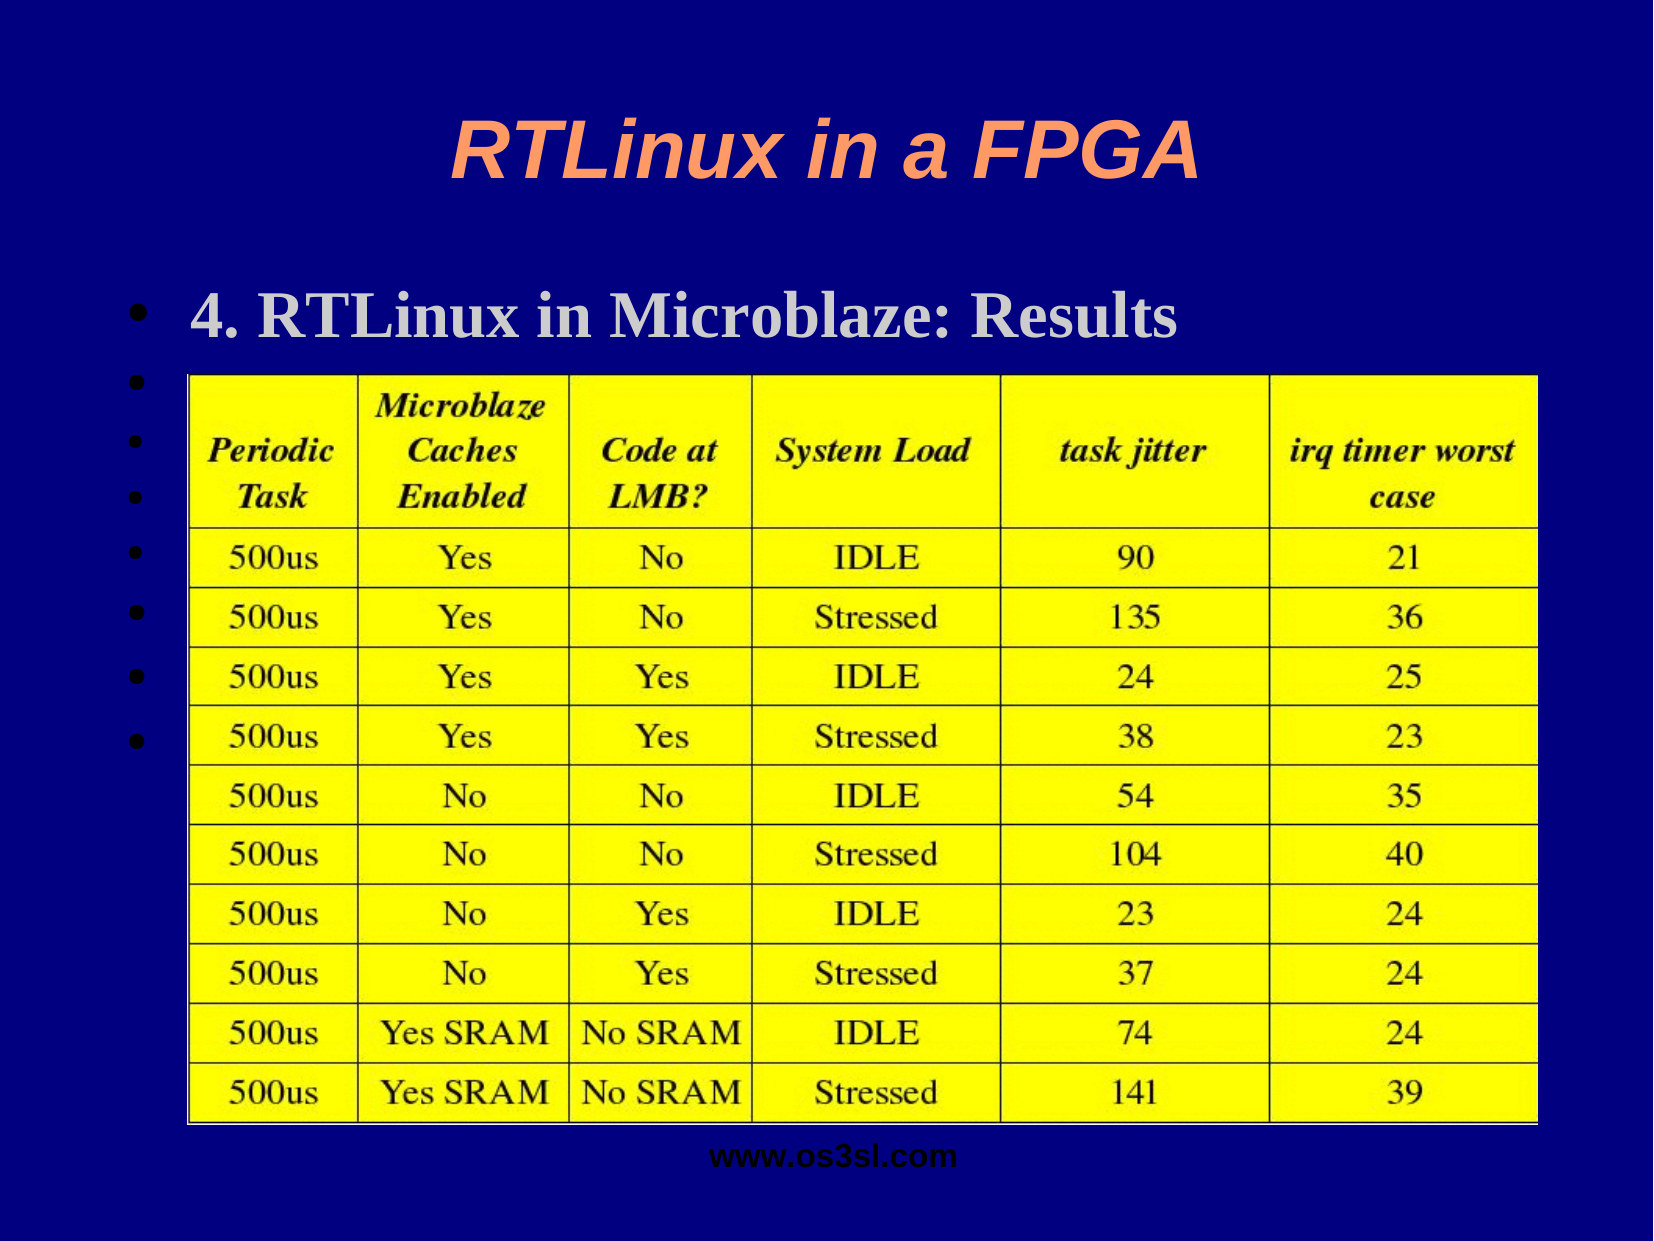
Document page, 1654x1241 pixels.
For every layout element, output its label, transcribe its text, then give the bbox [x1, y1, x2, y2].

title RTLinux in a FPGA [121, 46, 1534, 150]
picture [187, 374, 1538, 1126]
text_box www.os3sl.com [709, 1137, 959, 1199]
subtitle 4. RTLinux in Microblaze: Results [112, 150, 1552, 1126]
